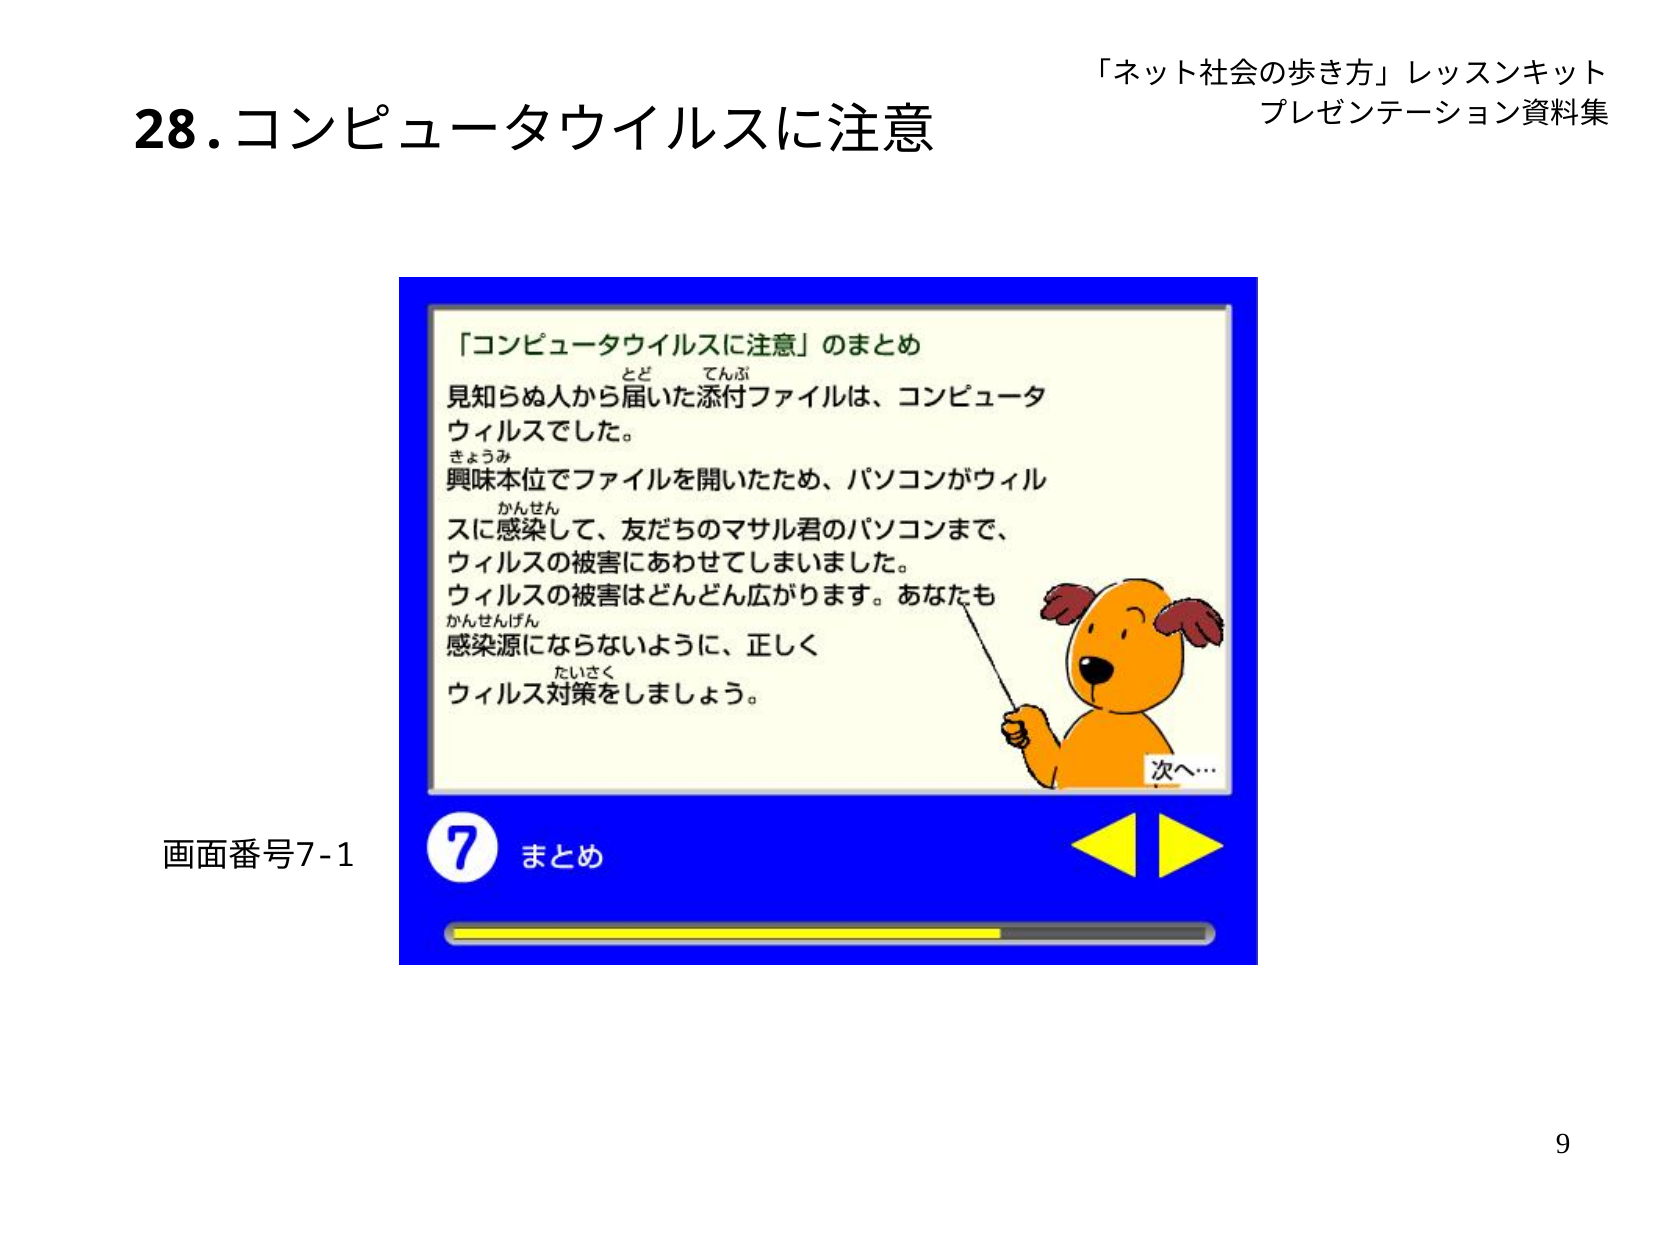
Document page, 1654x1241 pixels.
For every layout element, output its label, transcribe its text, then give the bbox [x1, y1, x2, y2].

text_box 「ネット社会の歩き方」レッスンキット プレゼンテーション資料集 [1062, 44, 1625, 139]
text_box 28.コンピュータウイルスに注意 [118, 88, 1241, 169]
text_box 画面番号7-1 [147, 826, 384, 882]
picture [399, 277, 1258, 965]
